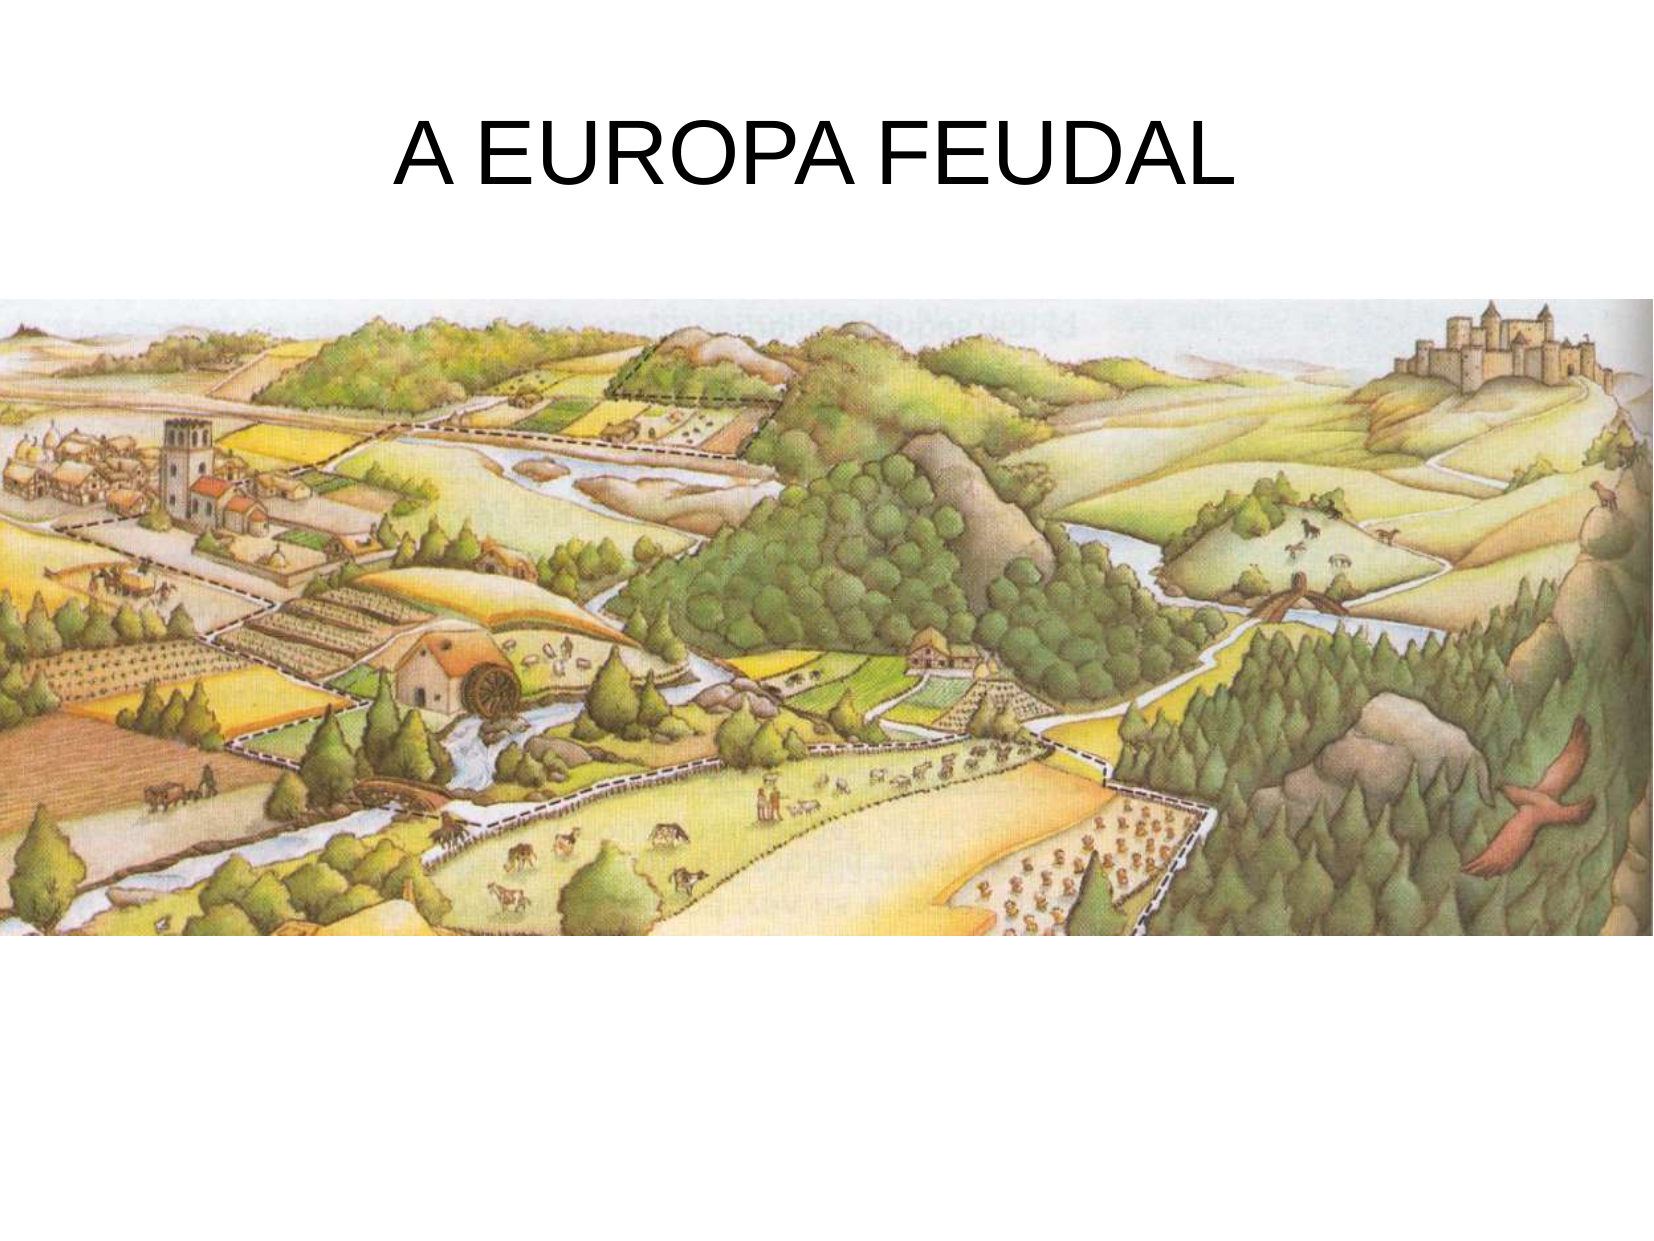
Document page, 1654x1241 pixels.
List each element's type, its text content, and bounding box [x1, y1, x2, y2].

title A EUROPA FEUDAL [82, 49, 1571, 257]
picture [0, 299, 1653, 936]
